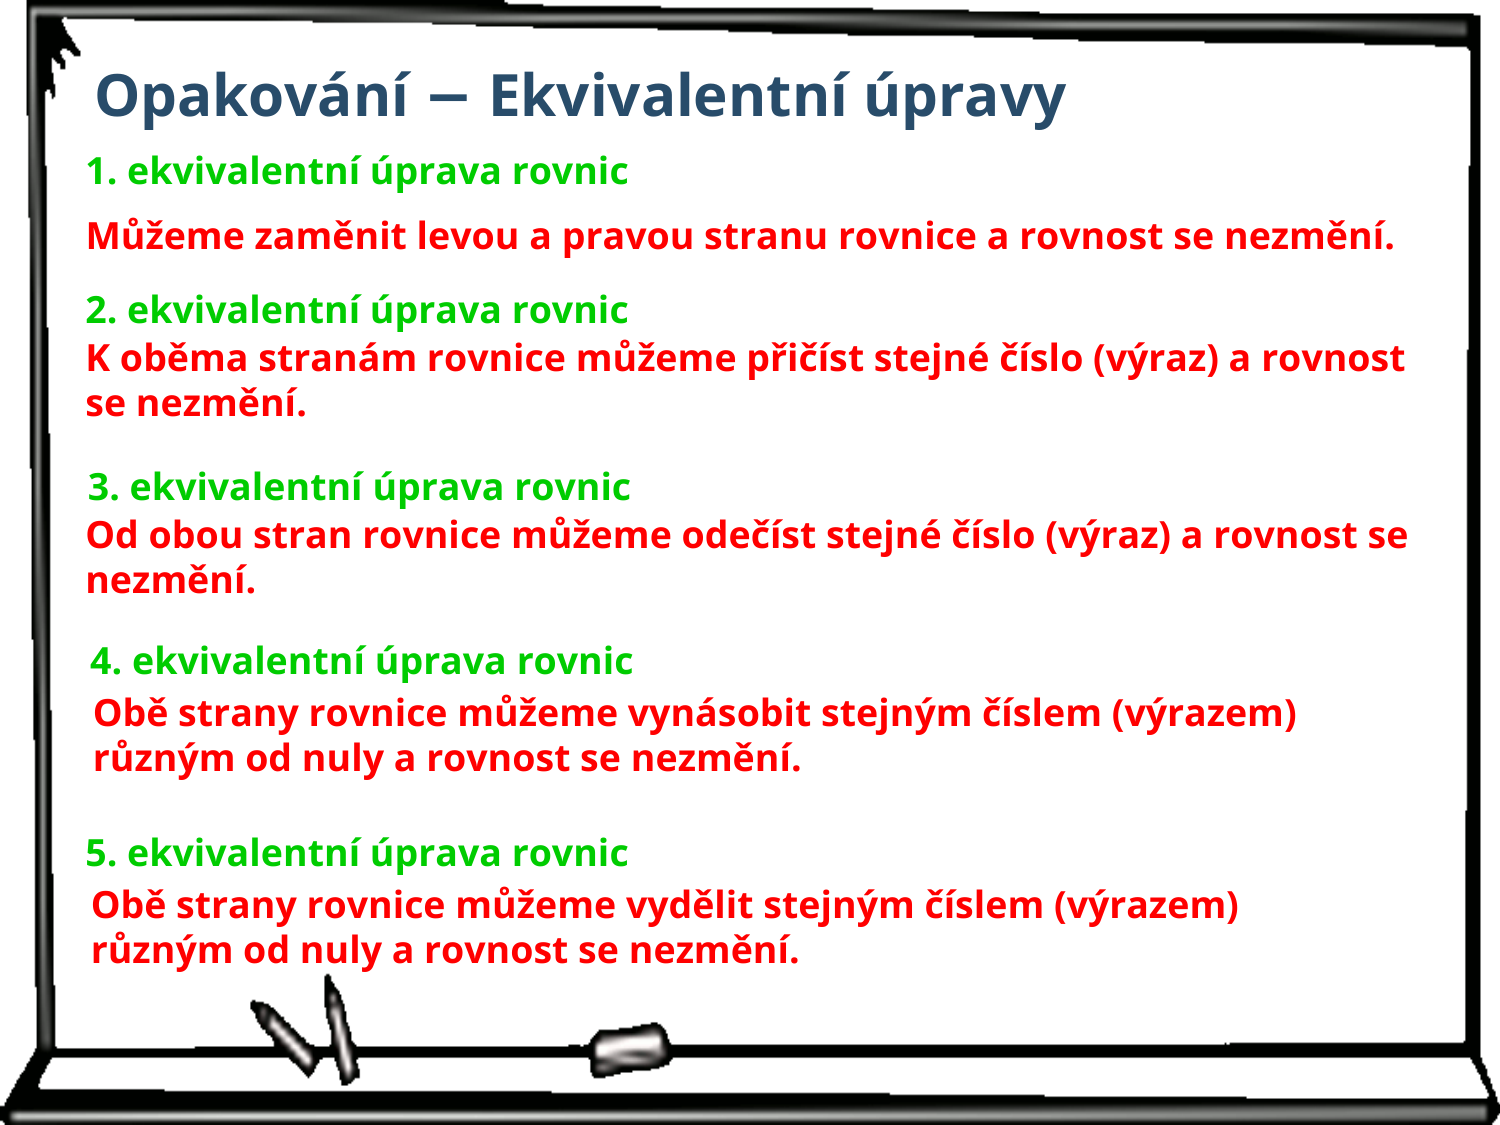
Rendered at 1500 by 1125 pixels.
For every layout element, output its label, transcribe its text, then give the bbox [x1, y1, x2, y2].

text_box 4. ekvivalentní úprava rovnic [75, 624, 1439, 696]
text_box K oběma stranám rovnice můžeme přičíst stejné číslo (výraz) a rovnost se nezmění. [70, 343, 1435, 415]
text_box 5. ekvivalentní úprava rovnic [70, 816, 1435, 888]
text_box Od obou stran rovnice můžeme odečíst stejné číslo (výraz) a rovnost se nezmění. [70, 521, 1435, 592]
text_box Obě strany rovnice můžeme vydělit stejným číslem (výrazem) různým od nuly a rovnost se nezmění. [76, 890, 1360, 962]
text_box 3. ekvivalentní úprava rovnic [73, 449, 1437, 521]
picture [0, 0, 1500, 1125]
text_box Můžeme zaměnit levou a pravou stranu rovnice a rovnost se nezmění. [70, 198, 1440, 270]
text_box 2. ekvivalentní úprava rovnic [70, 273, 1435, 343]
text_box Obě strany rovnice můžeme vynásobit stejným číslem (výrazem) různým od nuly a rovnost se nezmění. [78, 698, 1362, 770]
text_box 1. ekvivalentní úprava rovnic [70, 134, 1435, 206]
text_box Opakování − Ekvivalentní úpravy [79, 54, 1415, 149]
